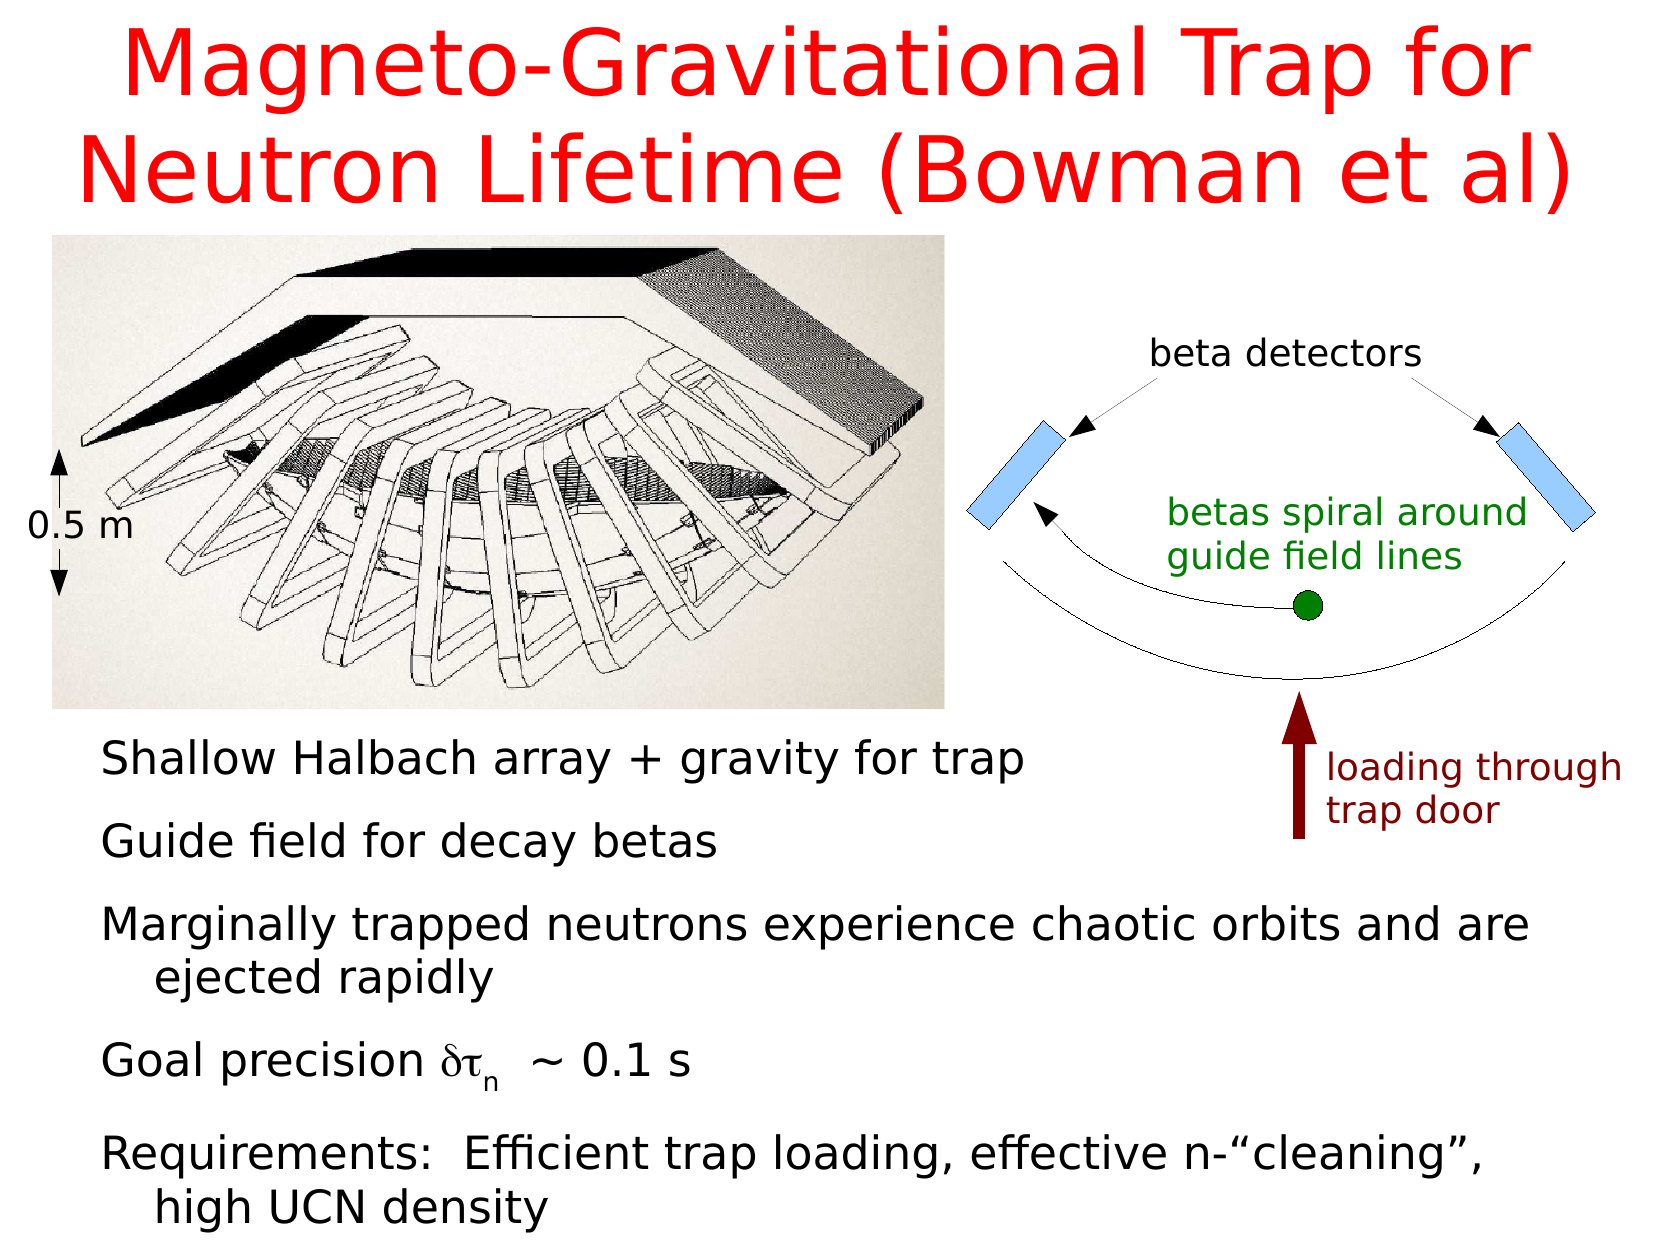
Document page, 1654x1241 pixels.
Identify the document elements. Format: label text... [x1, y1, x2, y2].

text_box betas spiral around guide field lines [1151, 483, 1544, 586]
text_box beta detectors [1133, 324, 1438, 384]
picture [52, 476, 59, 496]
picture [52, 555, 59, 569]
list Shallow Halbach array + gravity for trap Guide field for decay betas Marginally trapped neutrons experience chaotic orbits and are ejected rapidly Goal precision n ~ 0.1 s Requirements: Efficient trap loading, effective n-“cleaning”, high UCN density [82, 732, 1565, 1238]
text_box [1293, 590, 1323, 621]
text_box [1496, 422, 1596, 532]
text_box loading through trap door [1311, 738, 1639, 841]
title Magneto-Gravitational Trap for Neutron Lifetime (Bowman et al) [0, 10, 1654, 225]
picture [52, 235, 945, 709]
text_box 0.5 m [11, 496, 150, 555]
text_box [966, 420, 1066, 530]
